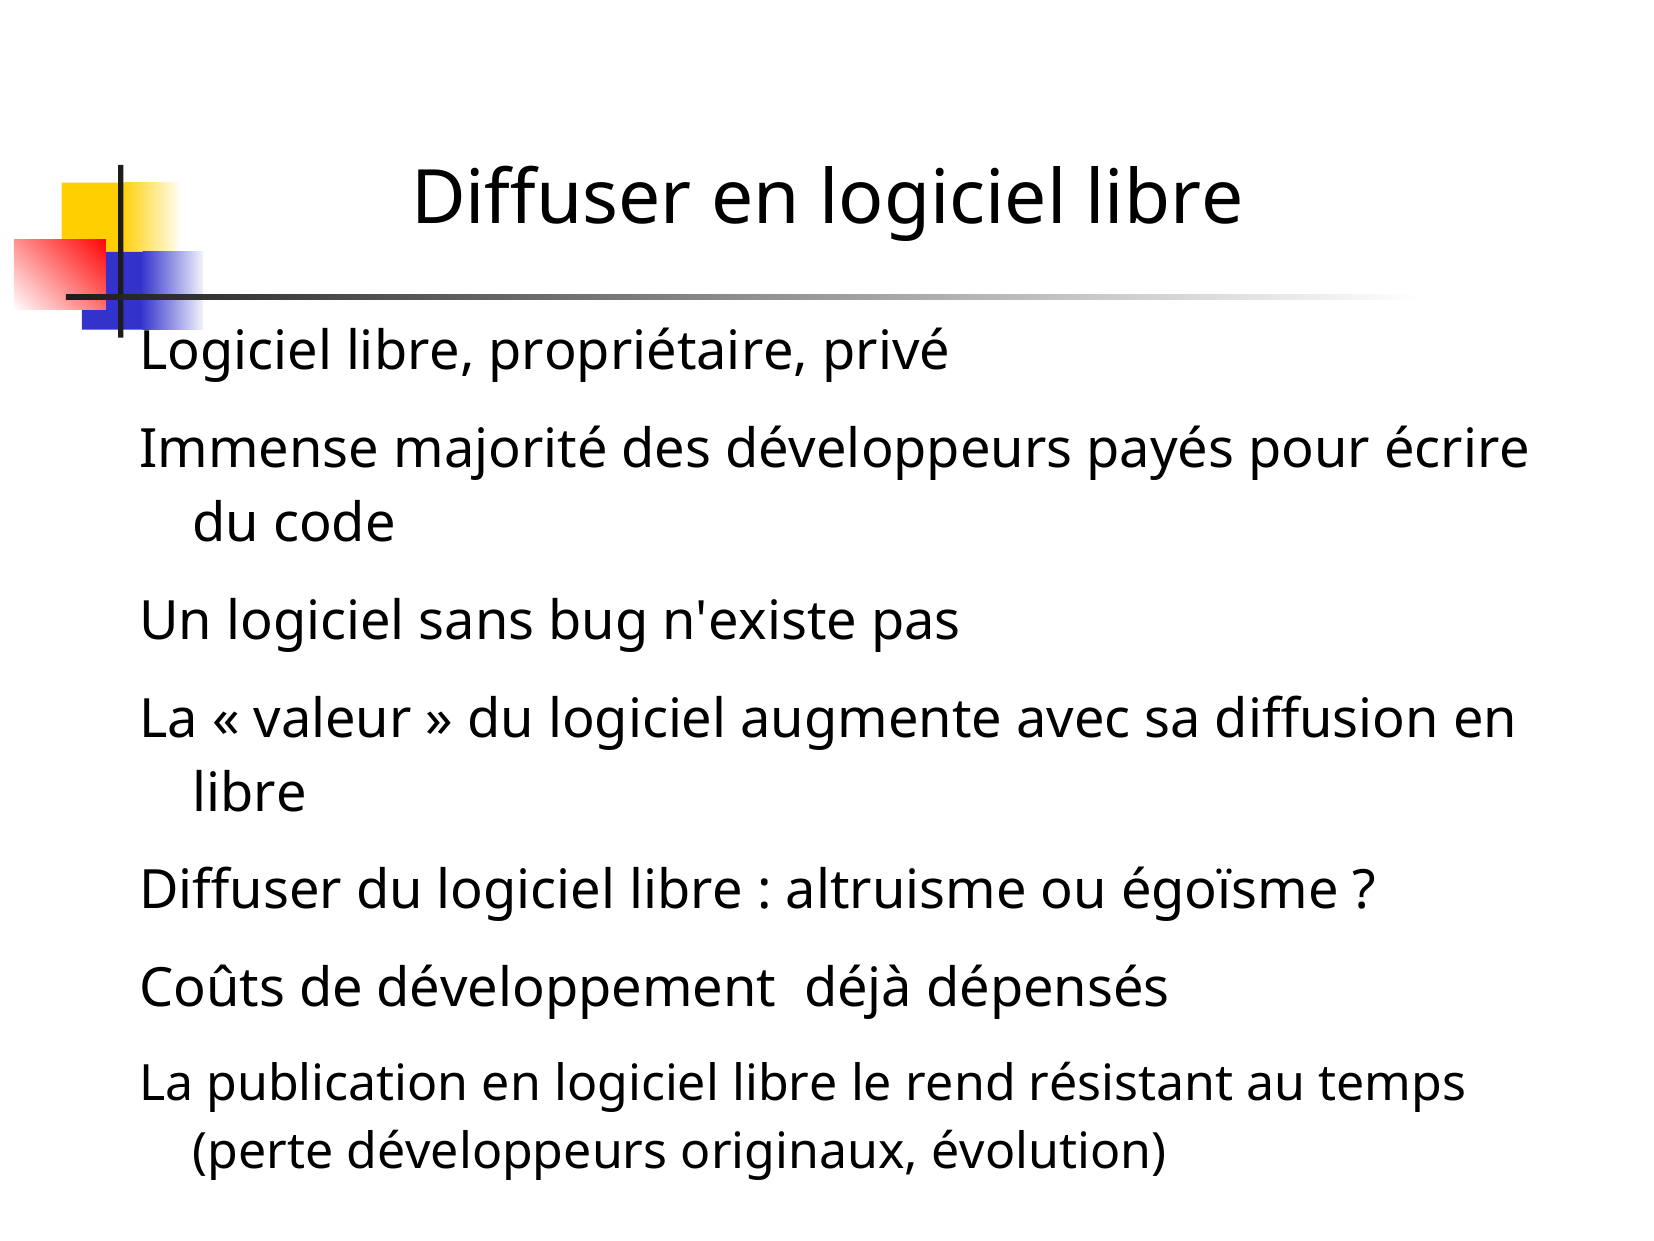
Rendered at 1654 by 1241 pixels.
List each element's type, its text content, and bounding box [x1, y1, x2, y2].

title Diffuser en logiciel libre [121, 91, 1534, 213]
list Logiciel libre, propriétaire, privé Immense majorité des développeurs payés pour écrire du code Un logiciel sans bug n'existe pas La « valeur » du logiciel augmente avec sa diffusion en libre Diffuser du logiciel libre : altruisme ou égoïsme ? Coûts de développement déjà dépensés La publication en logiciel libre le rend résistant au temps (perte développeurs originaux, évolution) [121, 213, 1534, 1241]
